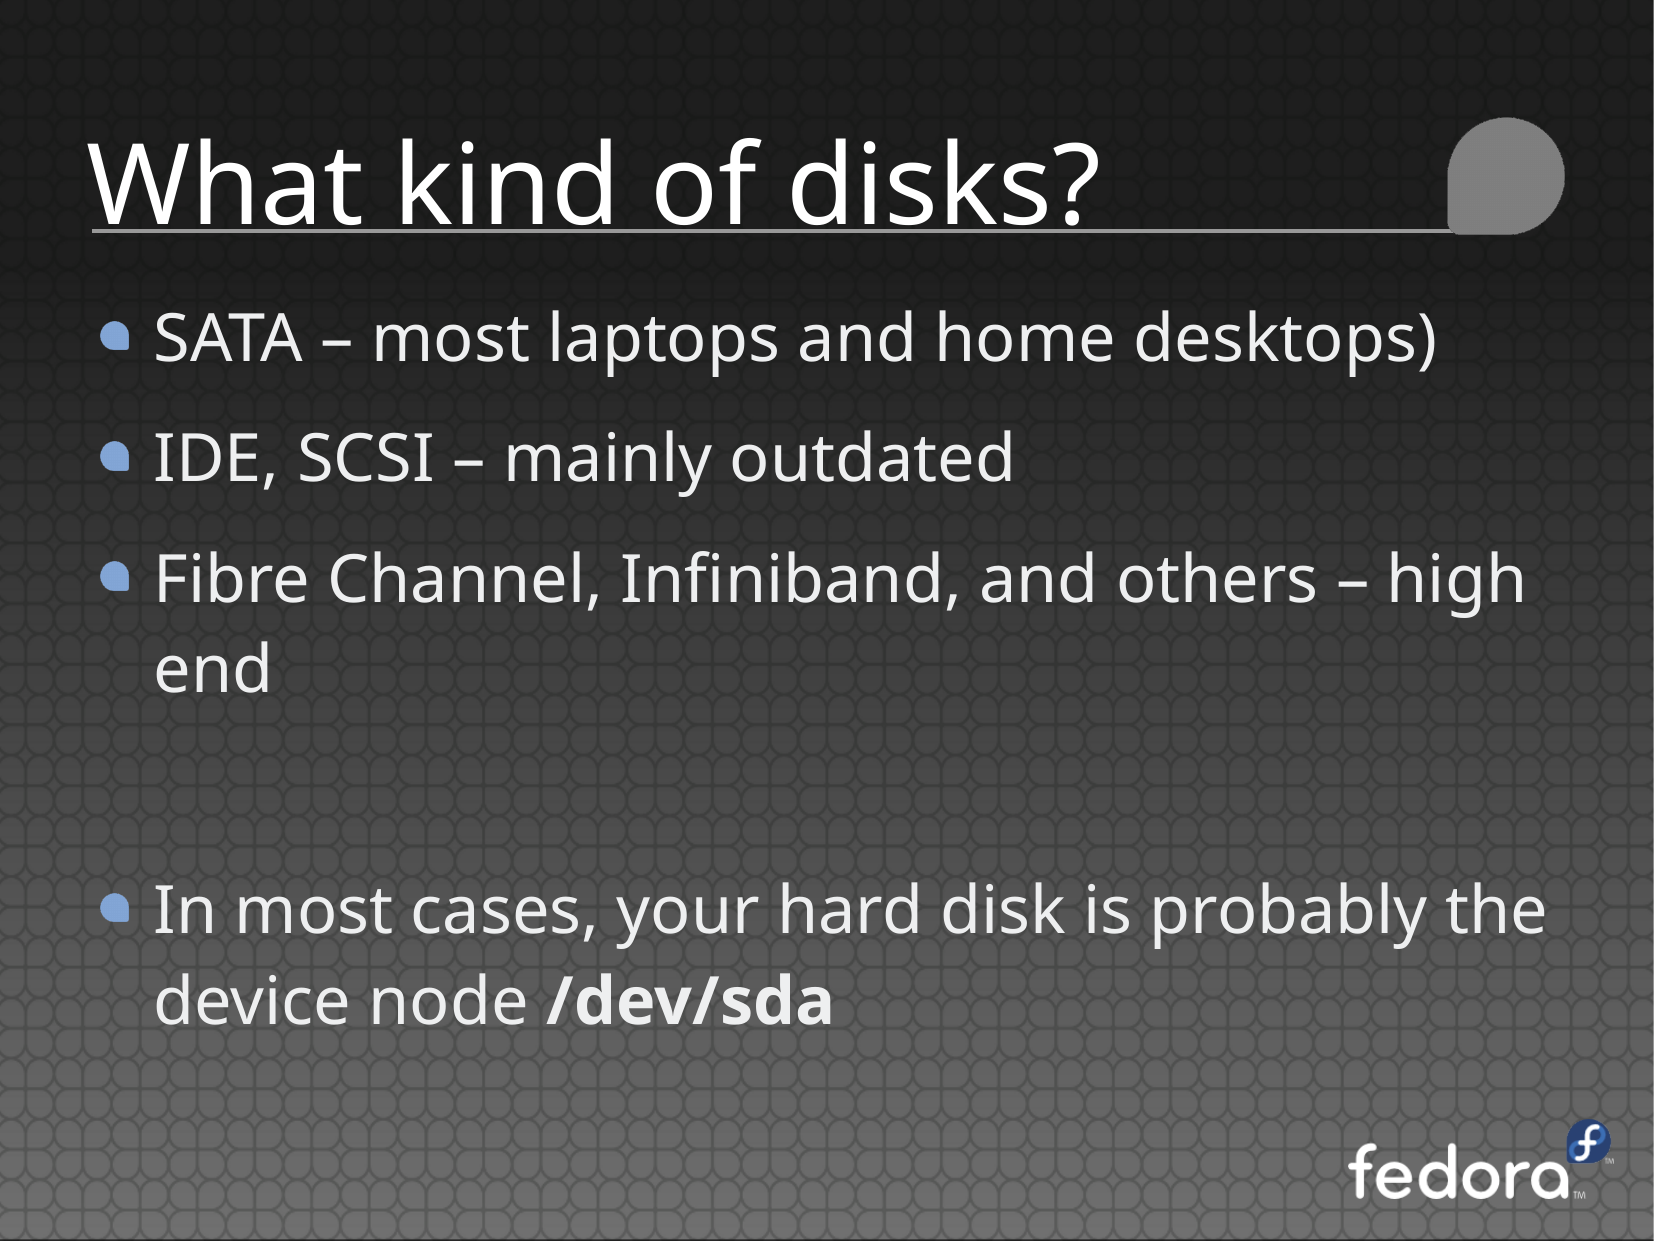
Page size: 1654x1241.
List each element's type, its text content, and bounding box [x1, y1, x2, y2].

list SATA – most laptops and home desktops) IDE, SCSI – mainly outdated Fibre Channel, Infiniband, and others – high end In most cases, your hard disk is probably the device node /dev/sda [82, 290, 1571, 995]
picture [0, 0, 1654, 1241]
title What kind of disks? [86, 110, 1576, 251]
